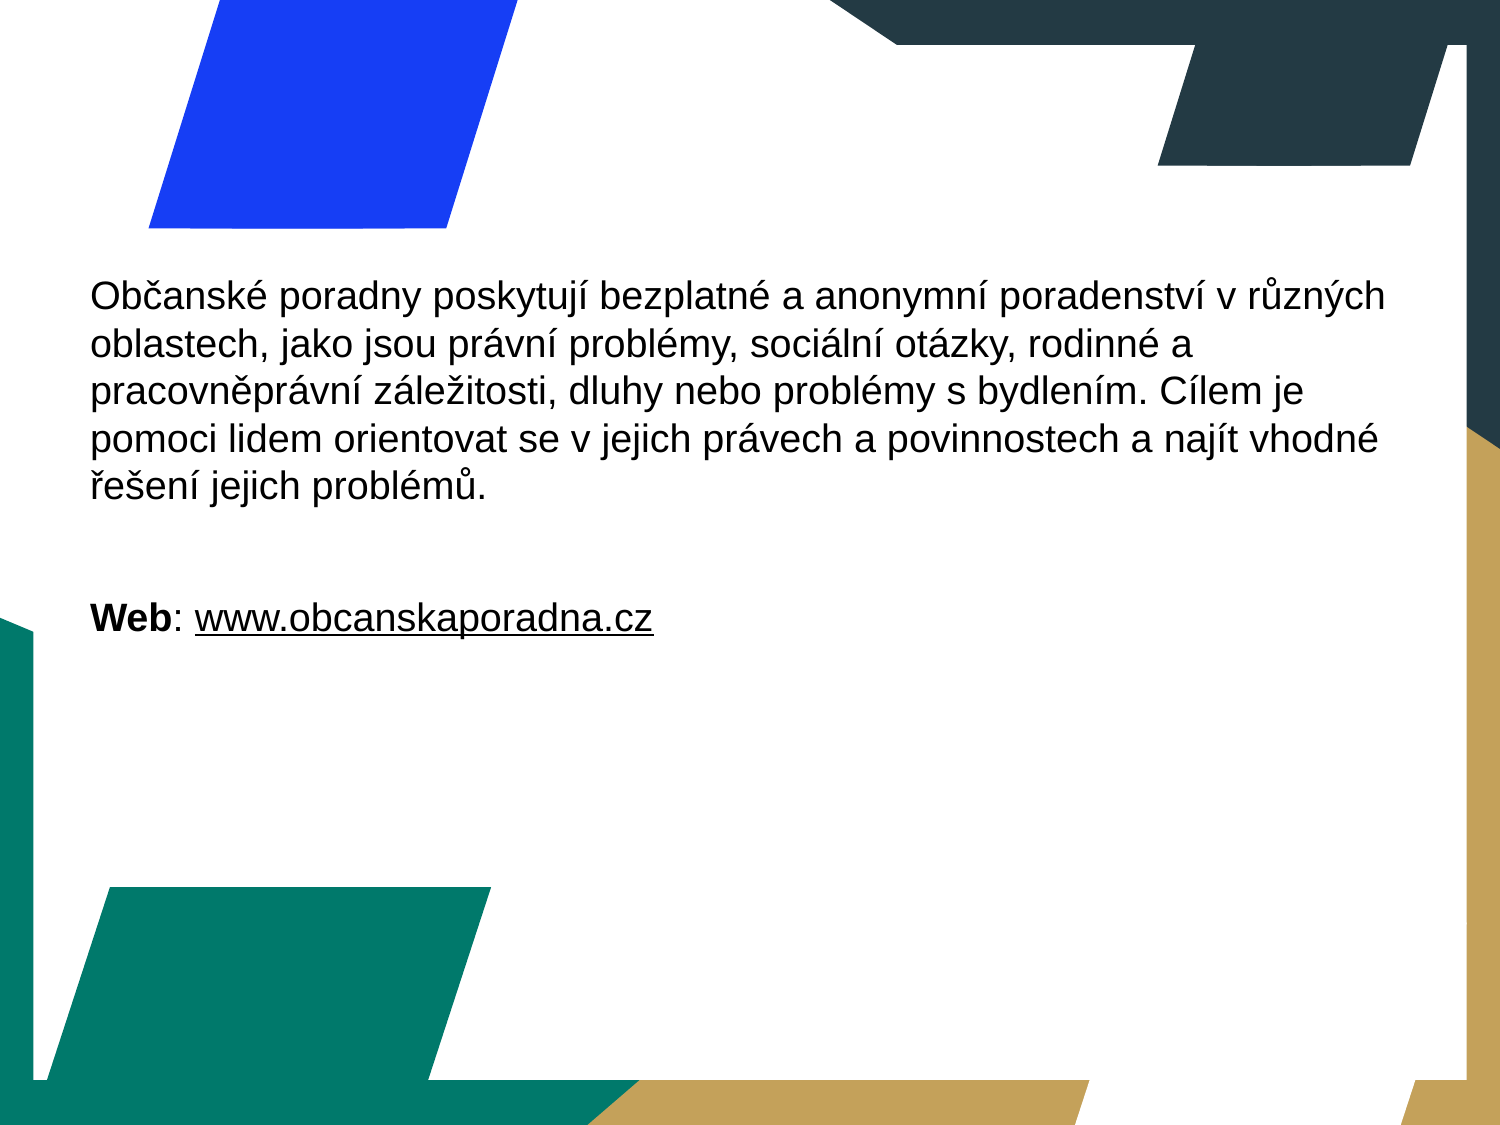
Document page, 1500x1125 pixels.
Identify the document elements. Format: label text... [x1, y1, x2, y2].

title [75, 45, 1425, 233]
list Občanské poradny poskytují bezplatné a anonymní poradenství v různých oblastech, jako jsou právní problémy, sociální otázky, rodinné a pracovněprávní záležitosti, dluhy nebo problémy s bydlením. Cílem je pomoci lidem orientovat se v jejich právech a povinnostech a najít vhodné řešení jejich problémů. Web: www.obcanskaporadna.cz [75, 262, 1425, 1005]
